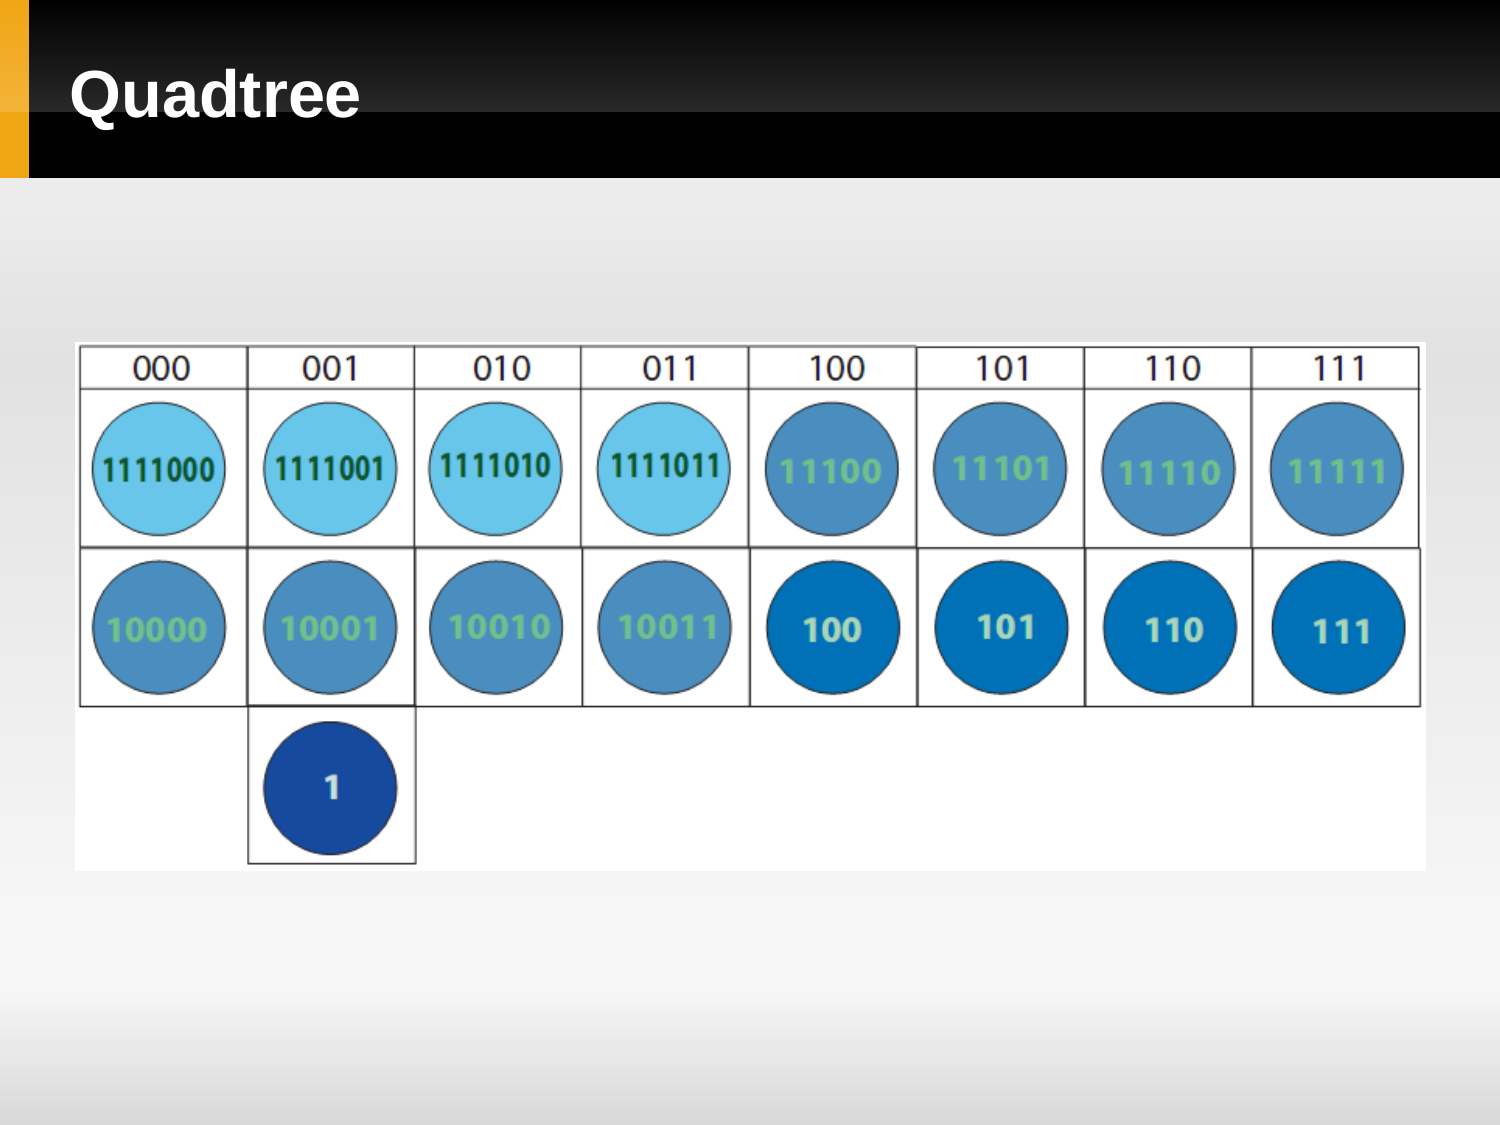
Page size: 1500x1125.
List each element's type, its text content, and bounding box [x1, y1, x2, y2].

picture [0, 0, 1500, 1125]
text_box [75, 342, 1426, 871]
title Quadtree [69, 0, 1420, 188]
